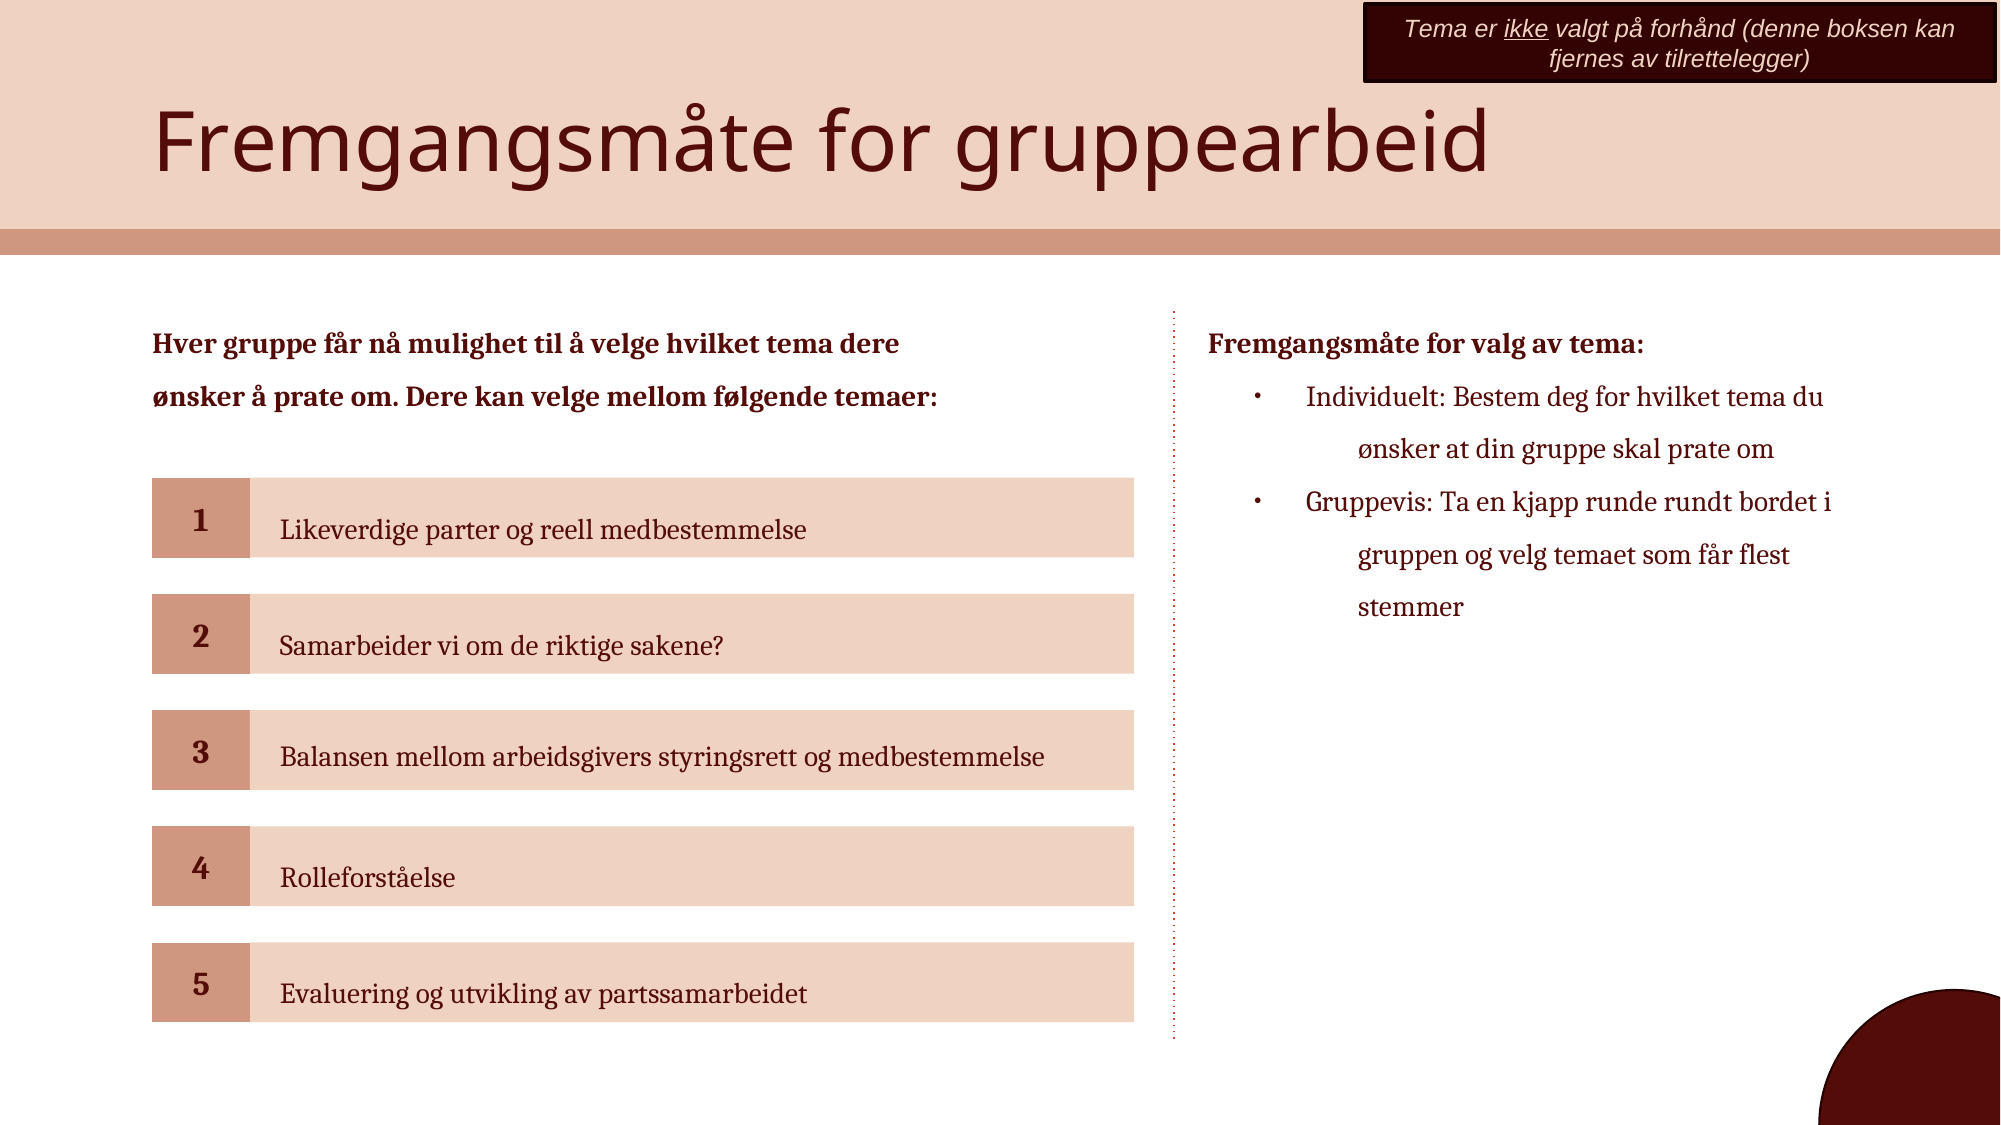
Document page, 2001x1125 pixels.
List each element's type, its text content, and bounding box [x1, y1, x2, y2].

text_box Tema er ikke valgt på forhånd (denne boksen kan fjernes av tilrettelegger) [1365, 4, 1995, 59]
list Hver gruppe får nå mulighet til å velge hvilket tema dere ønsker å prate om. Dere kan velge mellom følgende temaer: [137, 299, 988, 443]
list Fremgangsmåte for valg av tema: Individuelt: Bestem deg for hvilket tema du ønsker at din gruppe skal prate om Gruppevis: Ta en kjapp runde rundt bordet i gruppen og velg temaet som får flest stemmer [1193, 299, 1863, 1014]
text_box 3 [152, 710, 249, 790]
text_box 8 [1785, 1042, 1970, 1103]
text_box 5 [152, 943, 250, 1022]
text_box Evaluering og utvikling av partssamarbeidet [250, 942, 1135, 1023]
text_box 2 [152, 594, 250, 674]
text_box Rolleforståelse [250, 826, 1135, 907]
text_box 4 [152, 826, 250, 906]
text_box Balansen mellom arbeidsgivers styringsrett og medbestemmelse [249, 710, 1134, 790]
title Fremgangsmåte for gruppearbeid [137, 59, 2000, 230]
text_box Likeverdige parter og reell medbestemmelse [250, 477, 1134, 558]
text_box 1 [152, 478, 250, 558]
text_box Samarbeider vi om de riktige sakene? [250, 593, 1134, 674]
